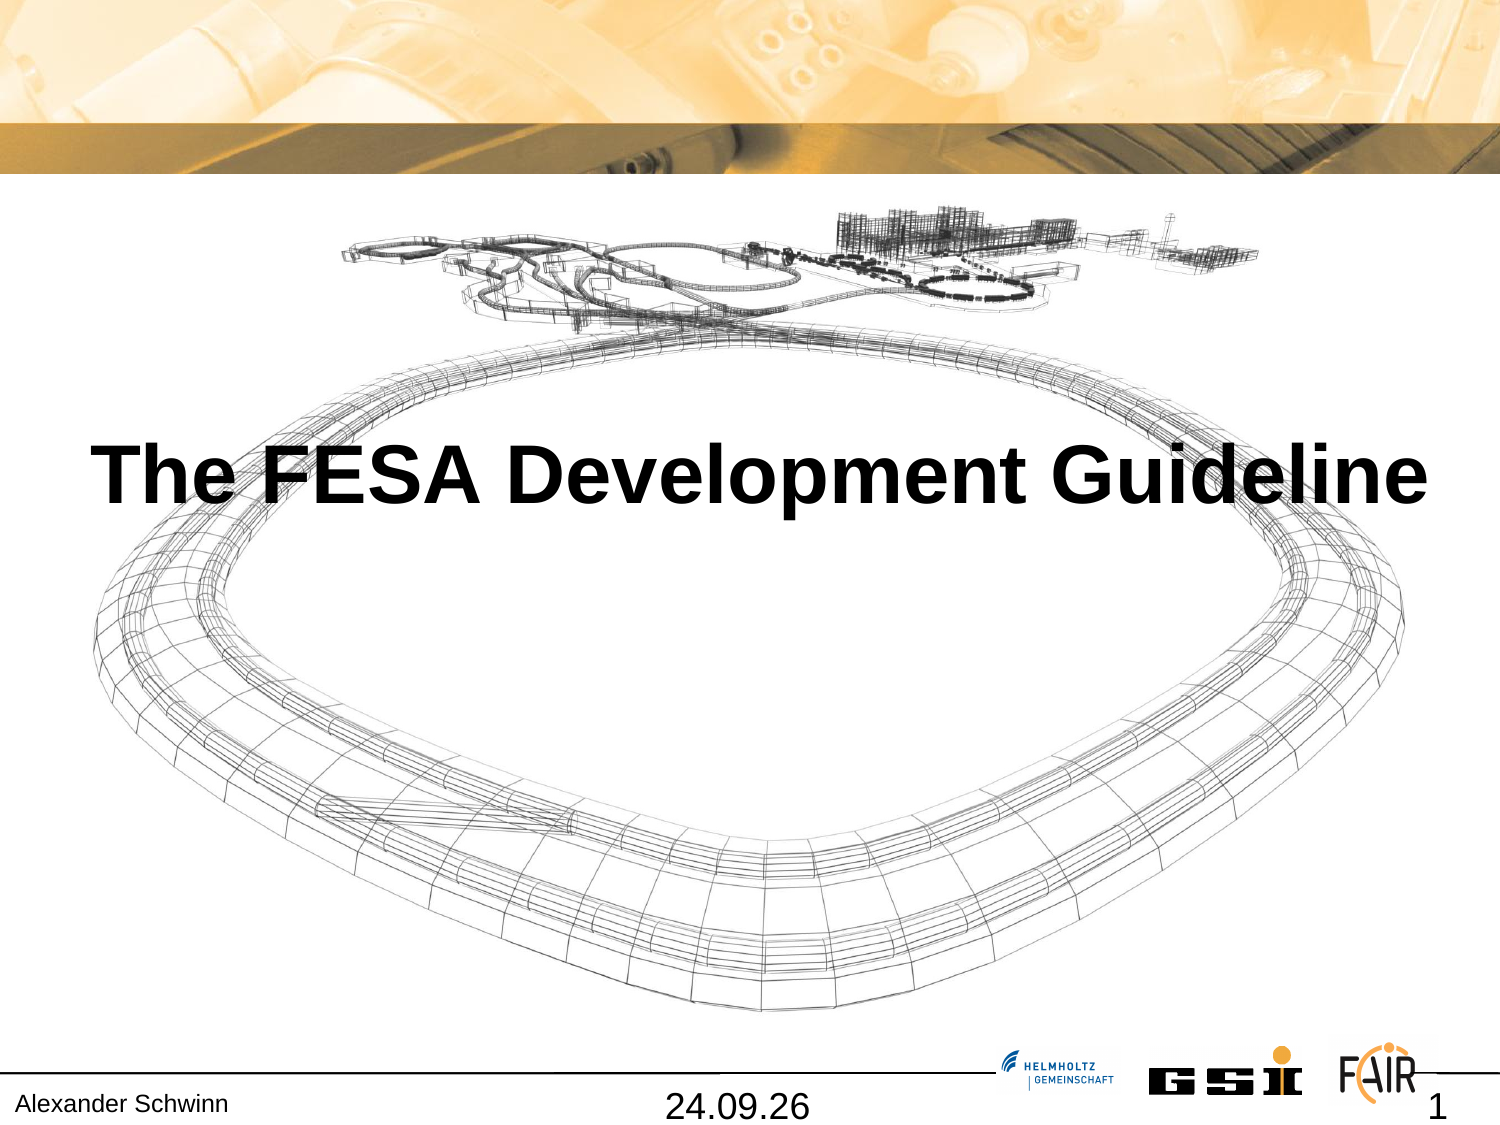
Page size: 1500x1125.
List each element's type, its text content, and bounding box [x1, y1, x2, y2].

picture [0, 0, 1500, 175]
picture [996, 1046, 1121, 1095]
picture [1328, 1034, 1439, 1106]
picture [1149, 1046, 1302, 1095]
picture [82, 830, 1418, 1024]
picture [82, 184, 1418, 412]
list The FESA Development Guideline [74, 412, 1500, 830]
